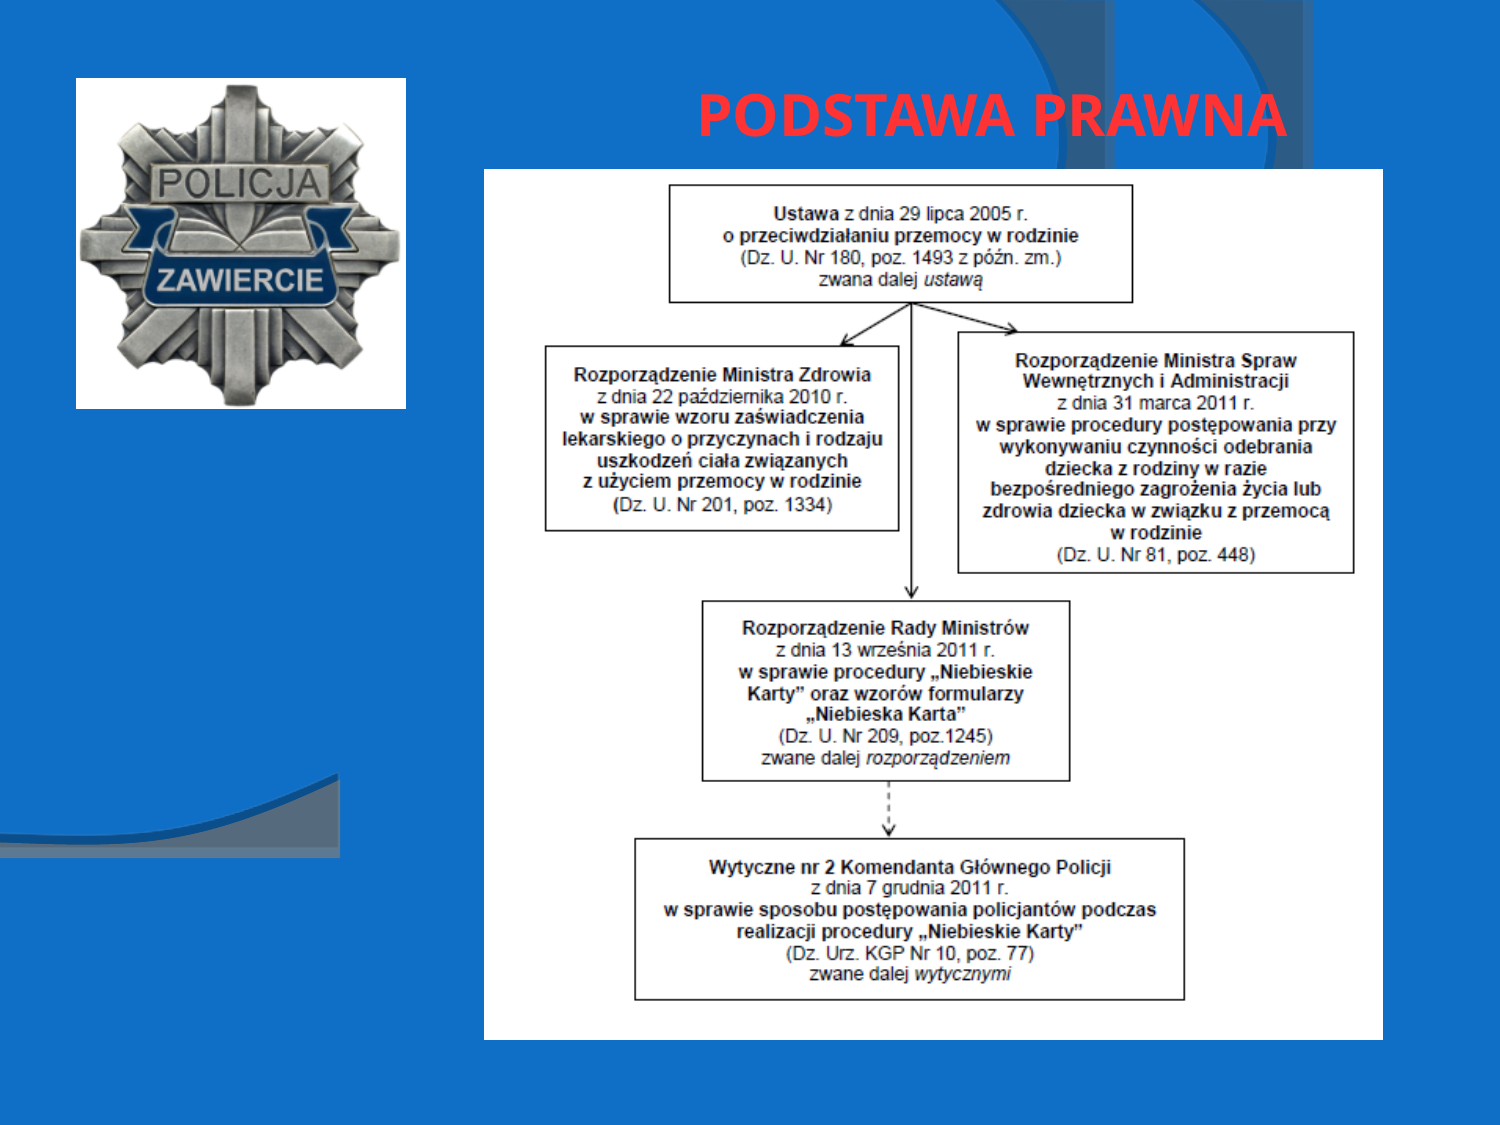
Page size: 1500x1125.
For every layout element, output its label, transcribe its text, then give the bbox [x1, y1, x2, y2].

picture [76, 78, 406, 409]
title PODSTAWA PRAWNA [555, 70, 1430, 284]
picture [484, 169, 1383, 1040]
